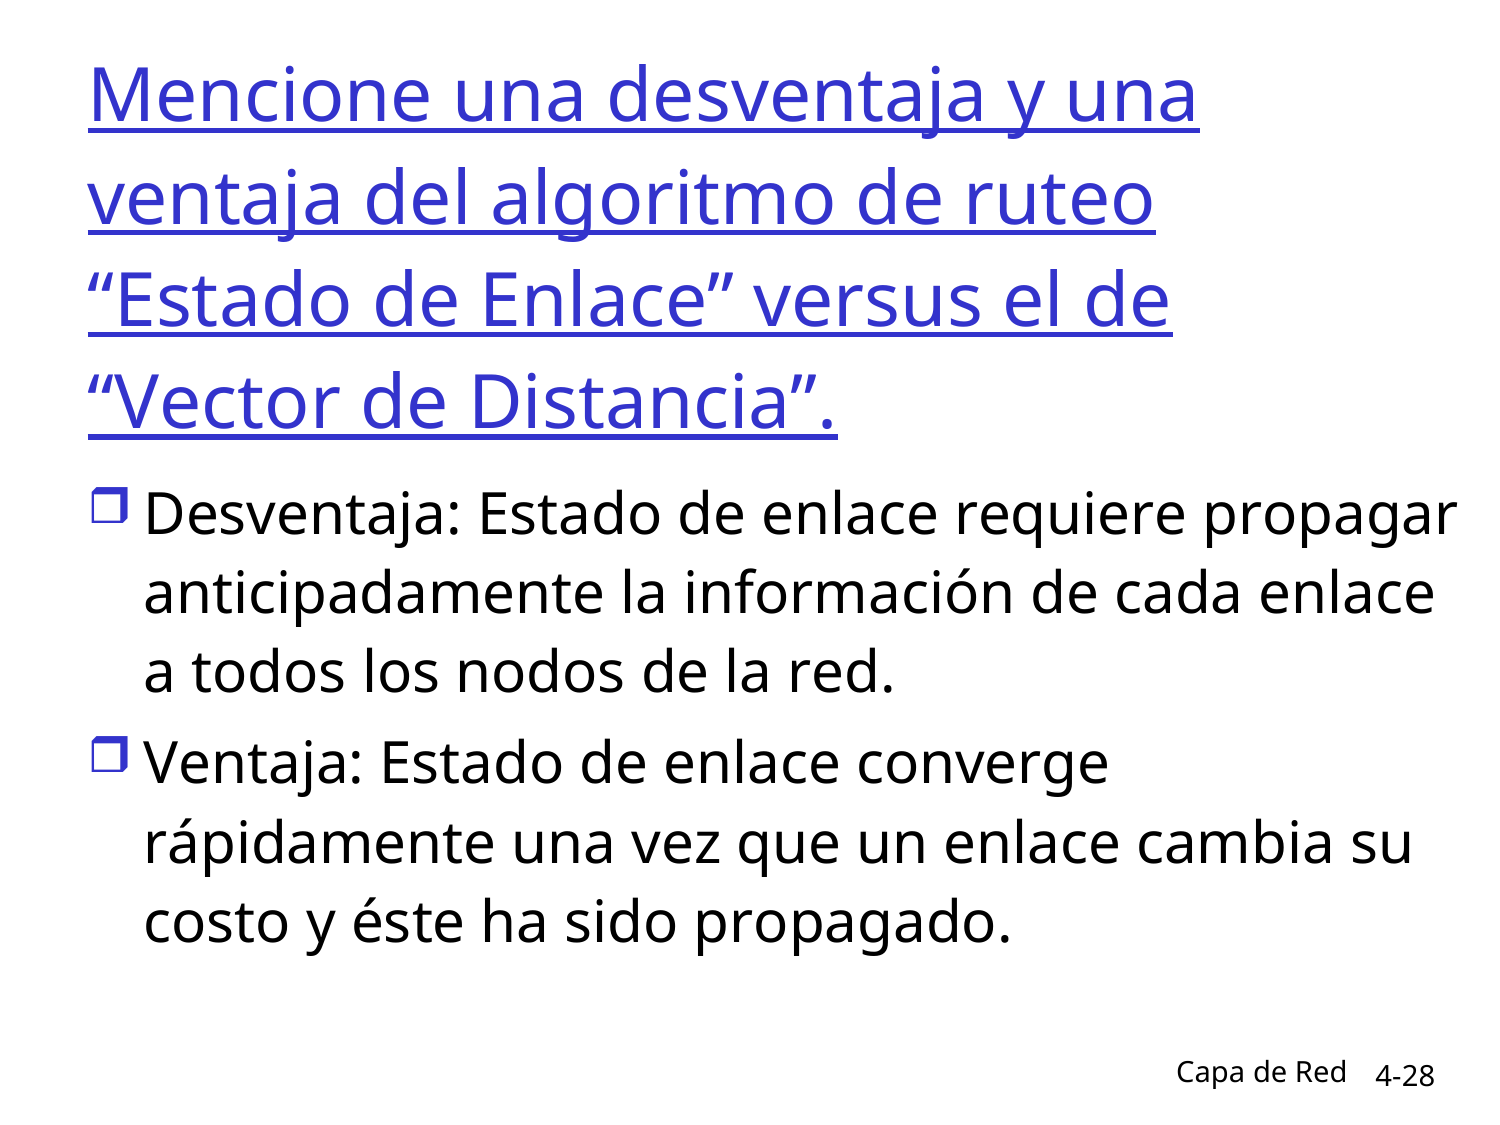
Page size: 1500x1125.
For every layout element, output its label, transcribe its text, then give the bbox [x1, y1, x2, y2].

list Desventaja: Estado de enlace requiere propagar anticipadamente la información de cada enlace a todos los nodos de la red. Ventaja: Estado de enlace converge rápidamente una vez que un enlace cambia su costo y éste ha sido propagado. [87, 471, 1463, 911]
title Mencione una desventaja y una ventaja del algoritmo de ruteo “Estado de Enlace” versus el de “Vector de Distancia”. [87, 81, 1363, 412]
